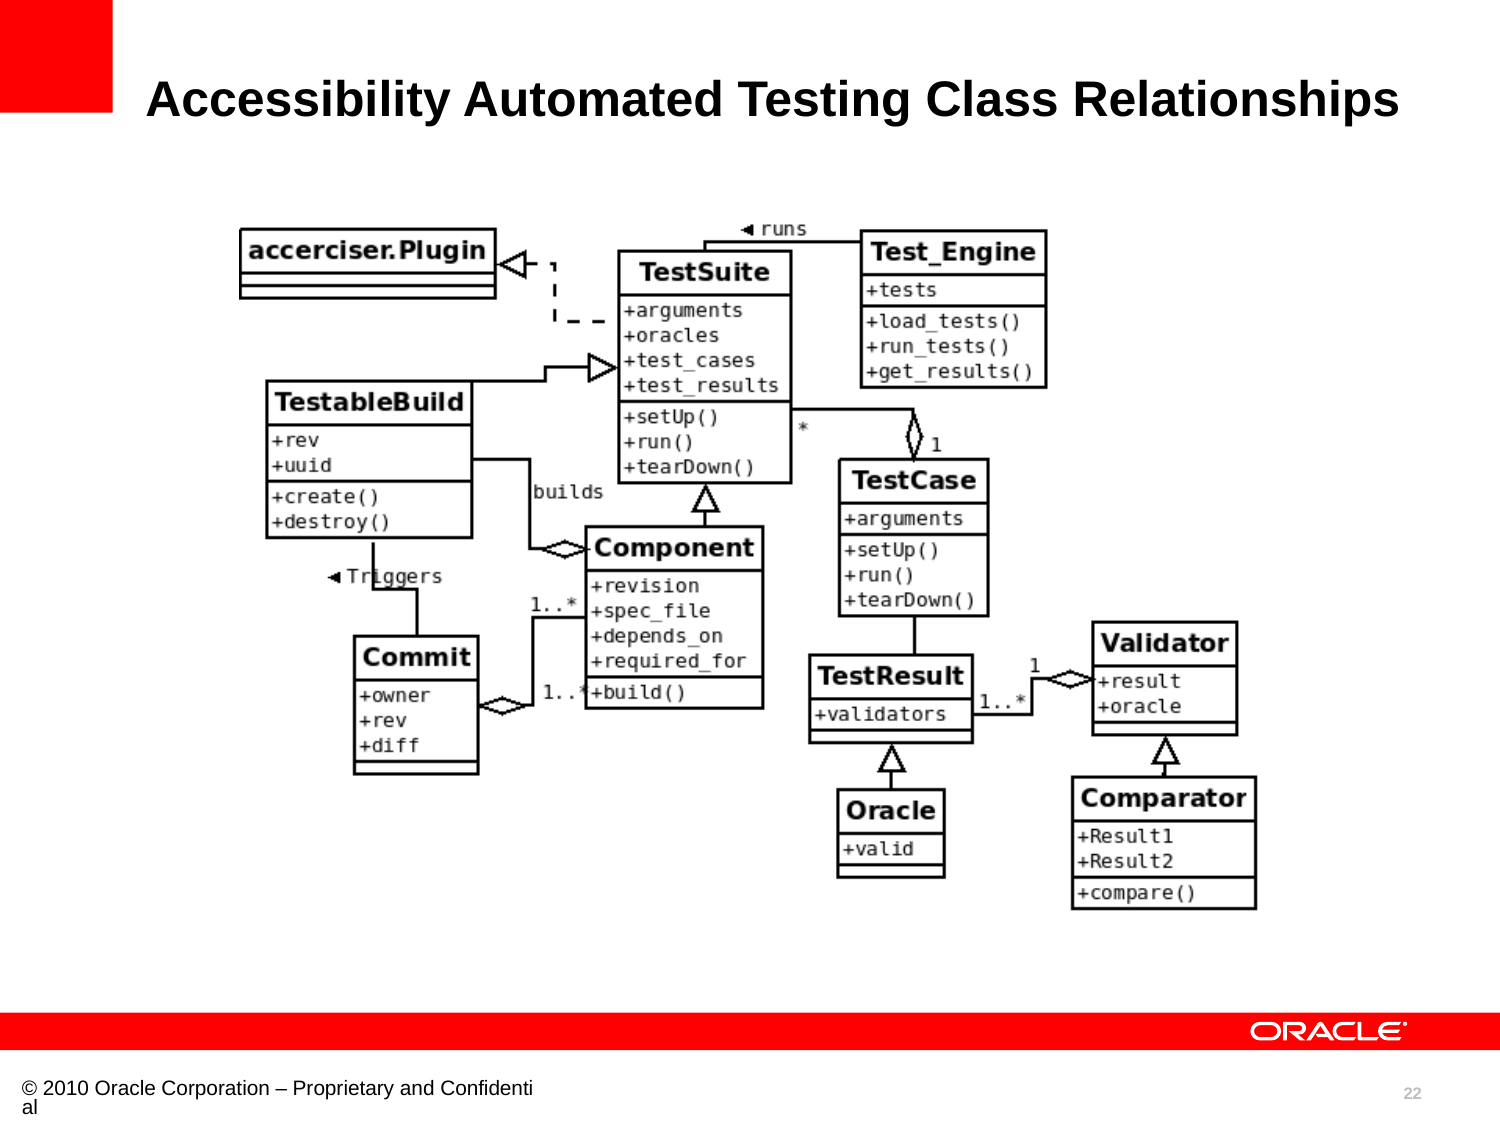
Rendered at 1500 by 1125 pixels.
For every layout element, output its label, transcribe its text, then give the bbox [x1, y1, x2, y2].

title Accessibility Automated Testing Class Relationships [145, 67, 1451, 220]
picture [239, 217, 1259, 912]
